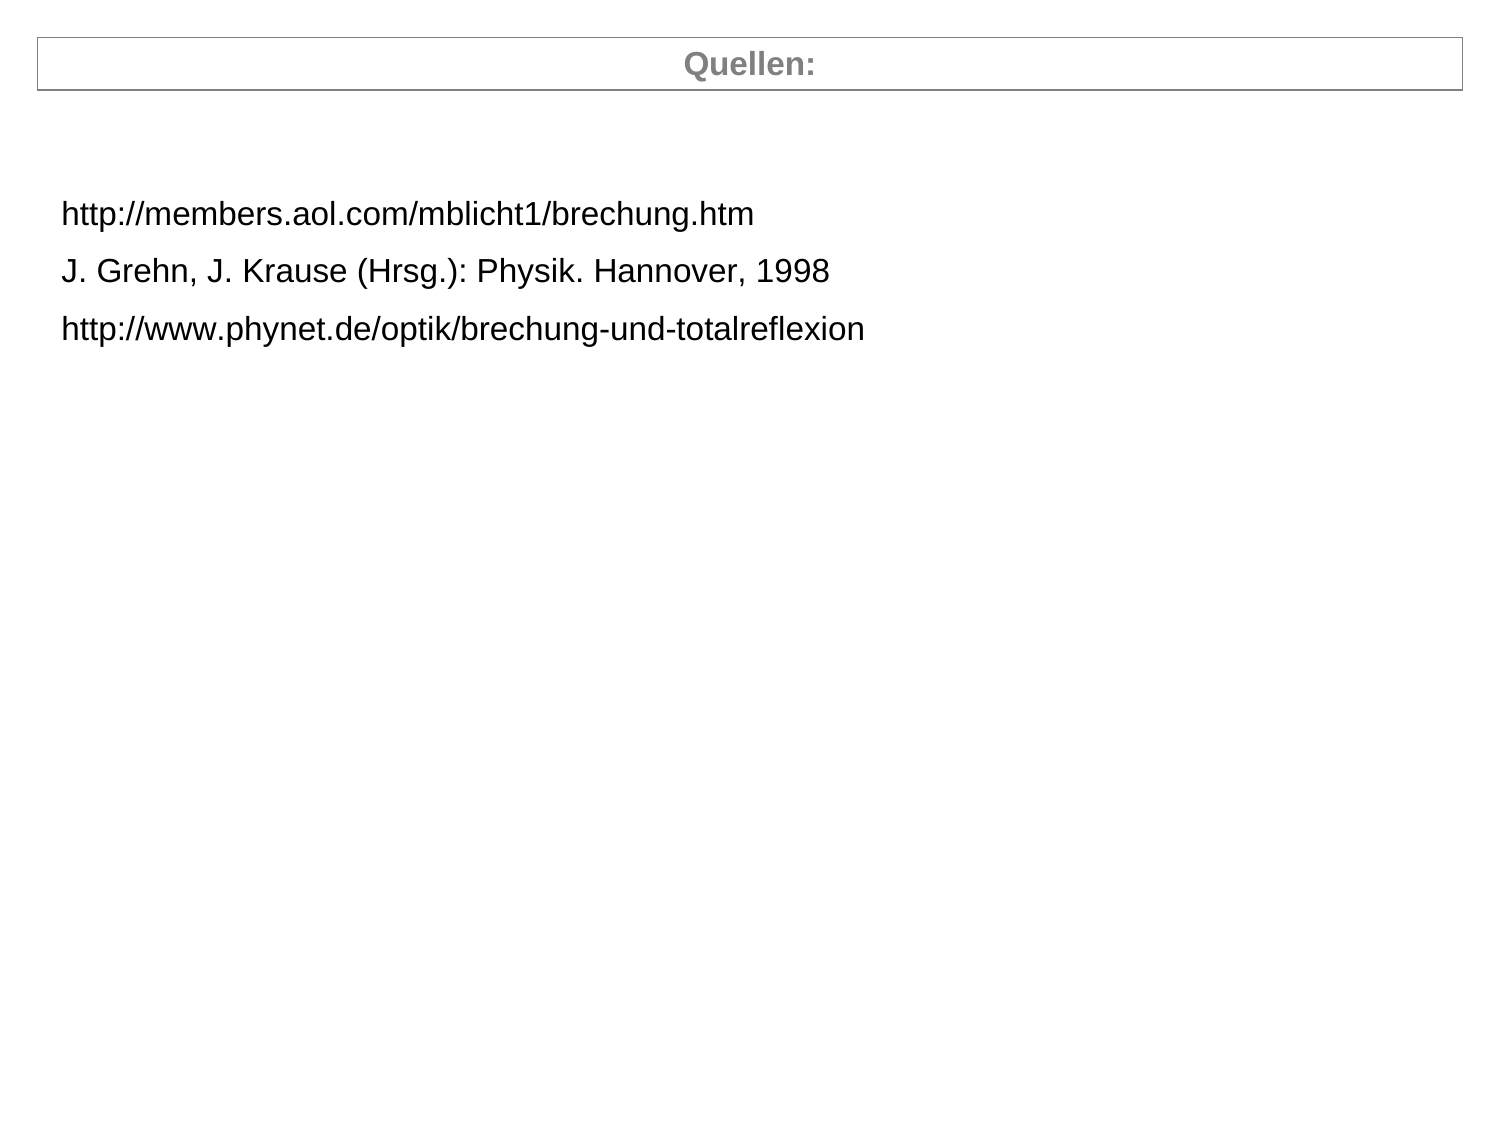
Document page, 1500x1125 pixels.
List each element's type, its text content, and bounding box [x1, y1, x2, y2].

text_box Quellen: [37, 37, 1463, 91]
text_box http://members.aol.com/mblicht1/brechung.htm J. Grehn, J. Krause (Hrsg.): Physik. Hannover, 1998 http://www.phynet.de/optik/brechung-und-totalreflexion [37, 187, 1101, 356]
